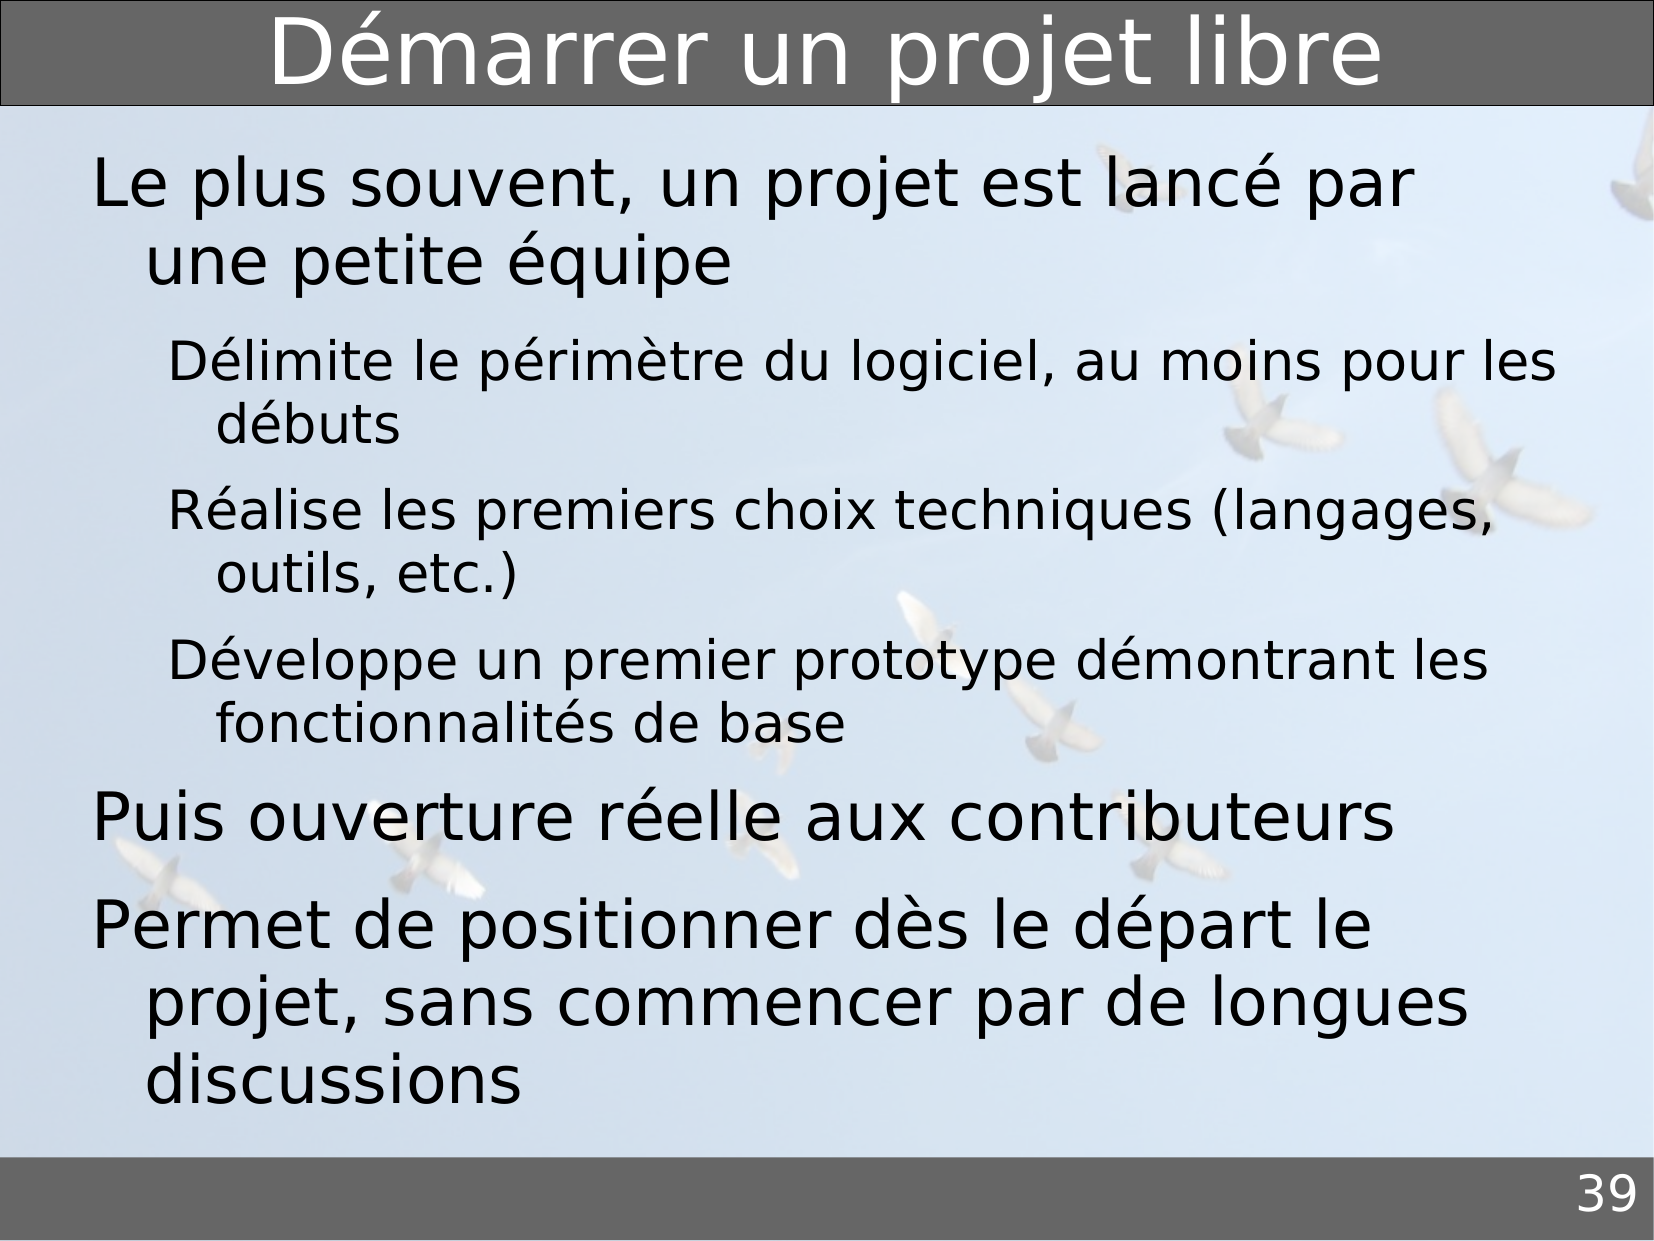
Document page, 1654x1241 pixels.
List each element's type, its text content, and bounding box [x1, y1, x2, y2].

title Démarrer un projet libre [0, 0, 1654, 107]
list Le plus souvent, un projet est lancé par une petite équipe Délimite le périmètre du logiciel, au moins pour les débuts Réalise les premiers choix techniques (langages, outils, etc.) Développe un premier prototype démontrant les fonctionnalités de base Puis ouverture réelle aux contributeurs Permet de positionner dès le départ le projet, sans commencer par de longues discussions [73, 144, 1562, 1120]
